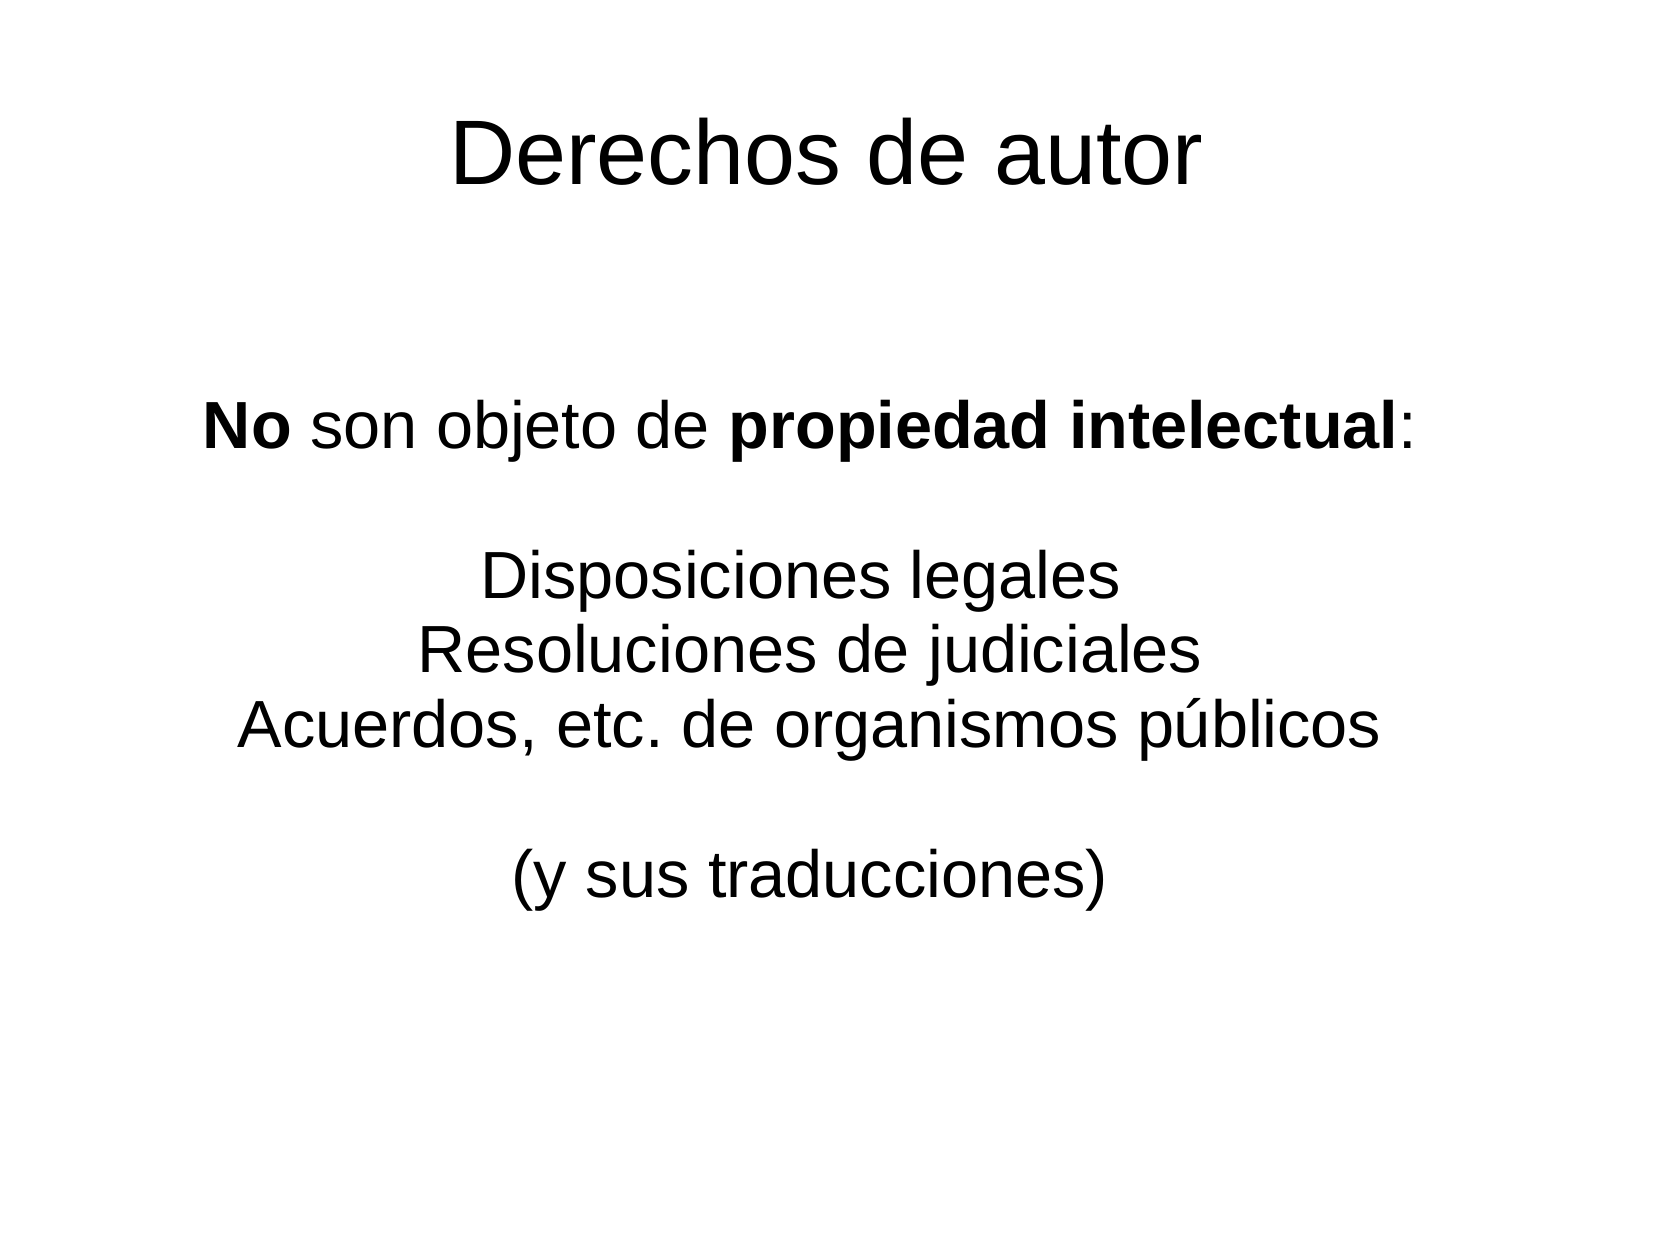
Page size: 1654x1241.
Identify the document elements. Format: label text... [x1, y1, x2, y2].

subtitle No son objeto de propiedad intelectual: Disposiciones legales Resoluciones de judiciales Acuerdos, etc. de organismos públicos (y sus traducciones) [82, 290, 1538, 1010]
title Derechos de autor [82, 49, 1571, 257]
